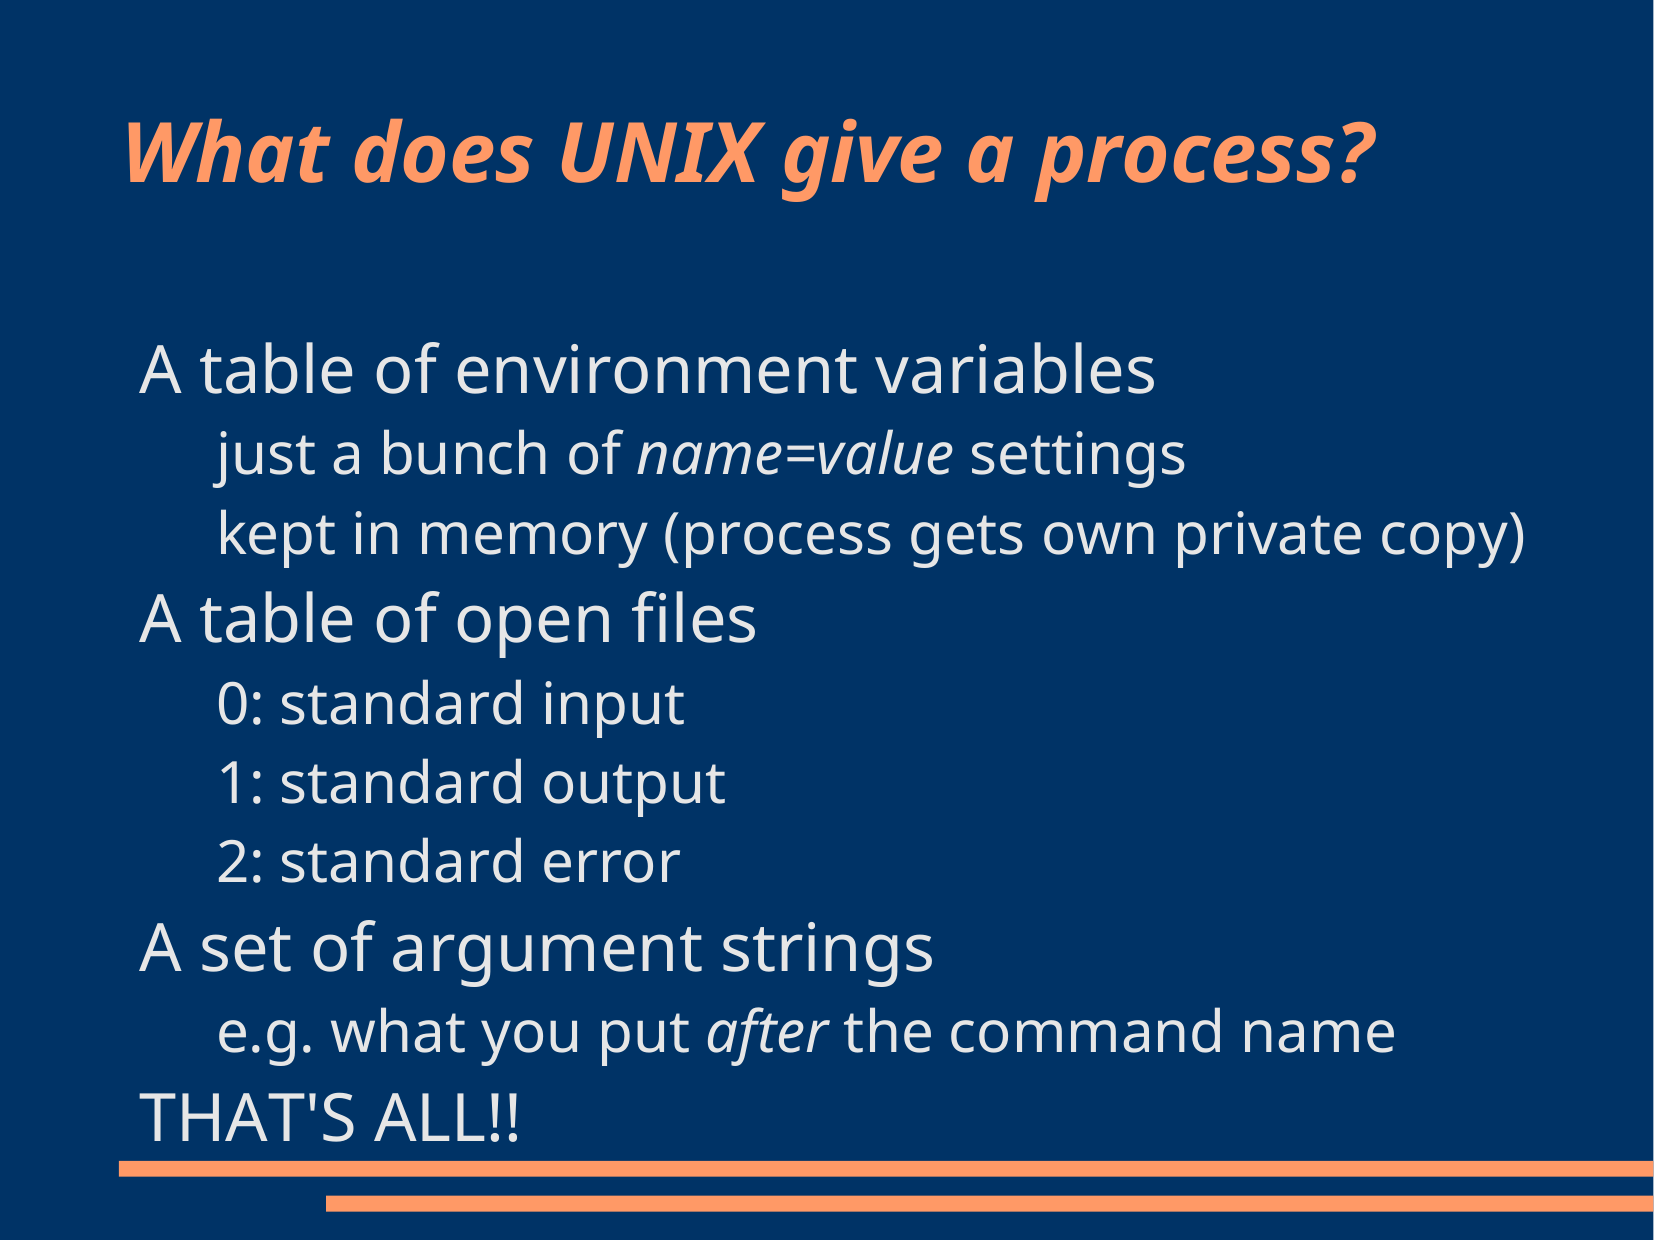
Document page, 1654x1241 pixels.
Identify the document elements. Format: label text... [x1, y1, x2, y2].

title What does UNIX give a process? [121, 46, 1534, 254]
list A table of environment variables just a bunch of name=value settings kept in memory (process gets own private copy) A table of open files 0: standard input 1: standard output 2: standard error A set of argument strings e.g. what you put after the command name THAT'S ALL!! [121, 322, 1561, 1132]
